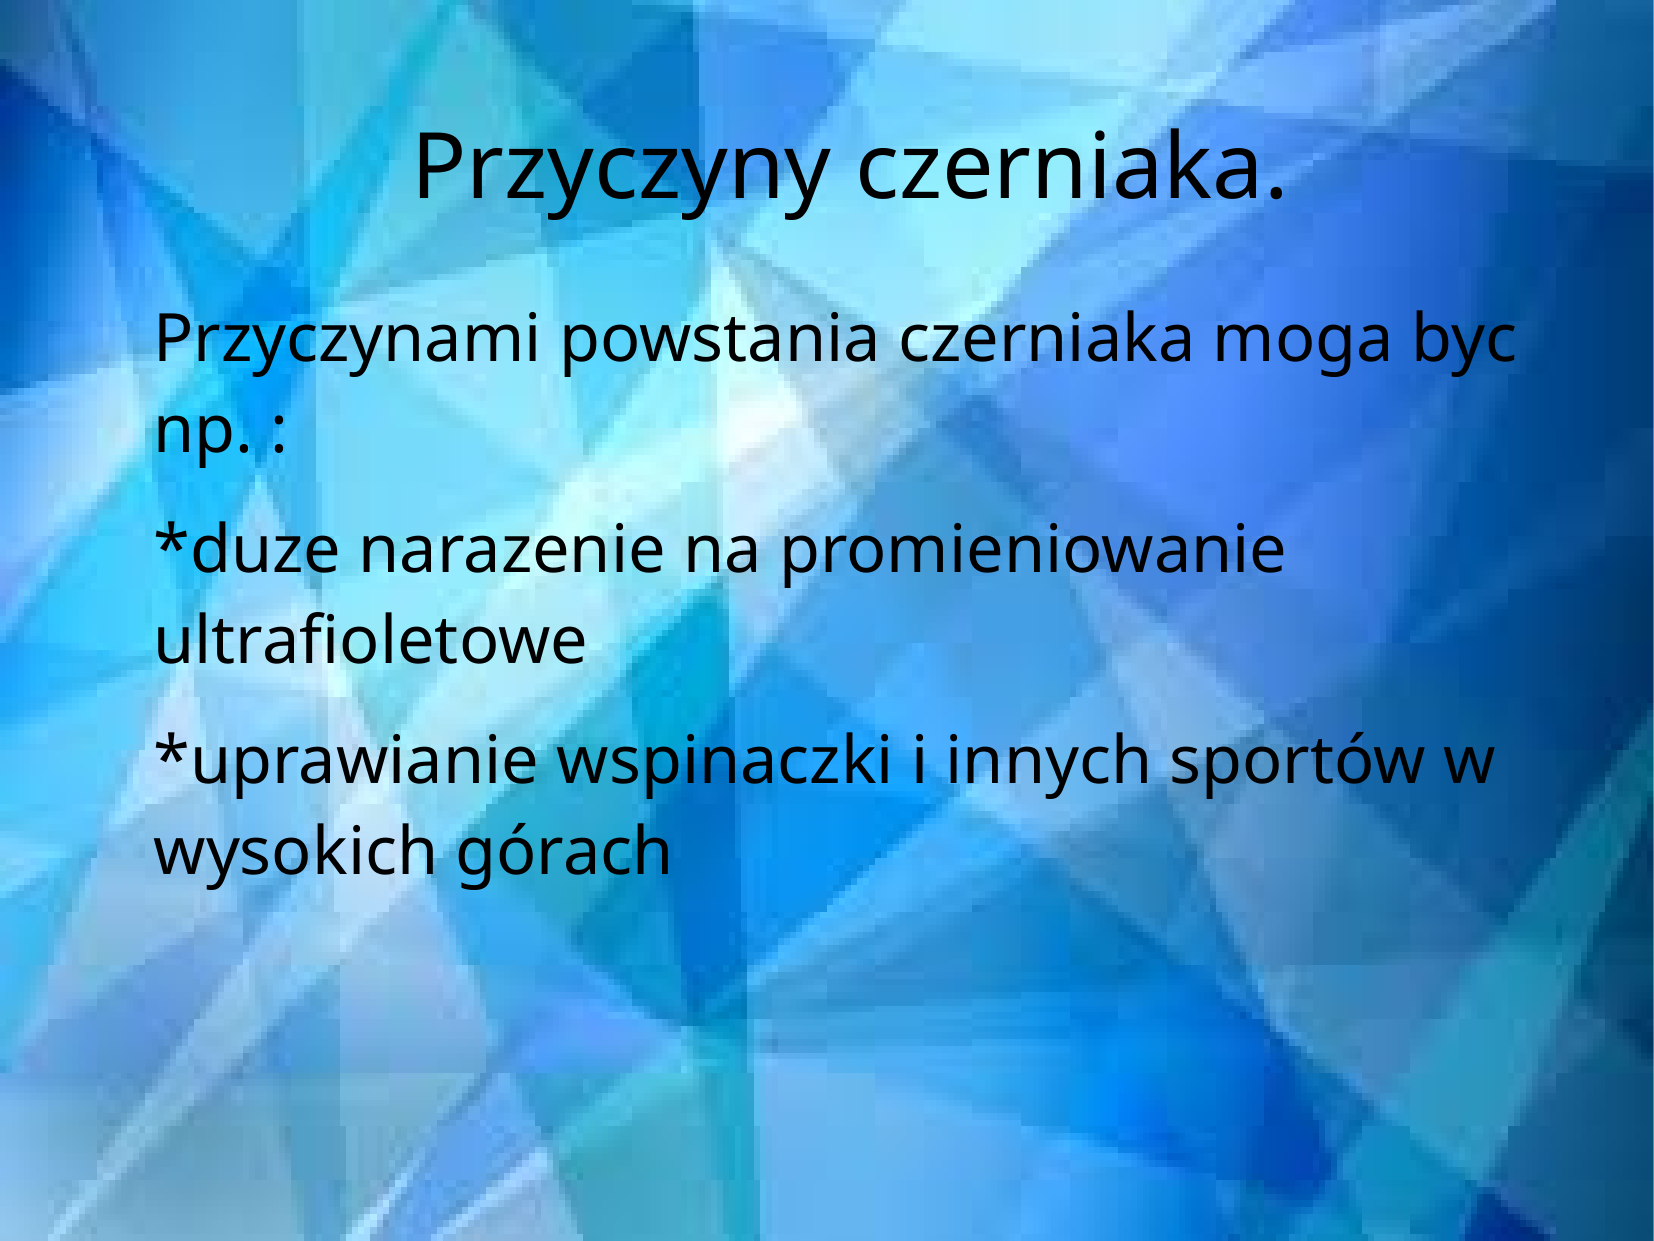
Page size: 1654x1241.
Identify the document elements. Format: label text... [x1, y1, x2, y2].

title Przyczyny czerniaka. [106, 59, 1595, 267]
picture [0, 0, 1654, 1241]
list Przyczynami powstania czerniaka moga byc np. : *duze narazenie na promieniowanie ultrafioletowe *uprawianie wspinaczki i innych sportów w wysokich górach [82, 290, 1571, 1109]
